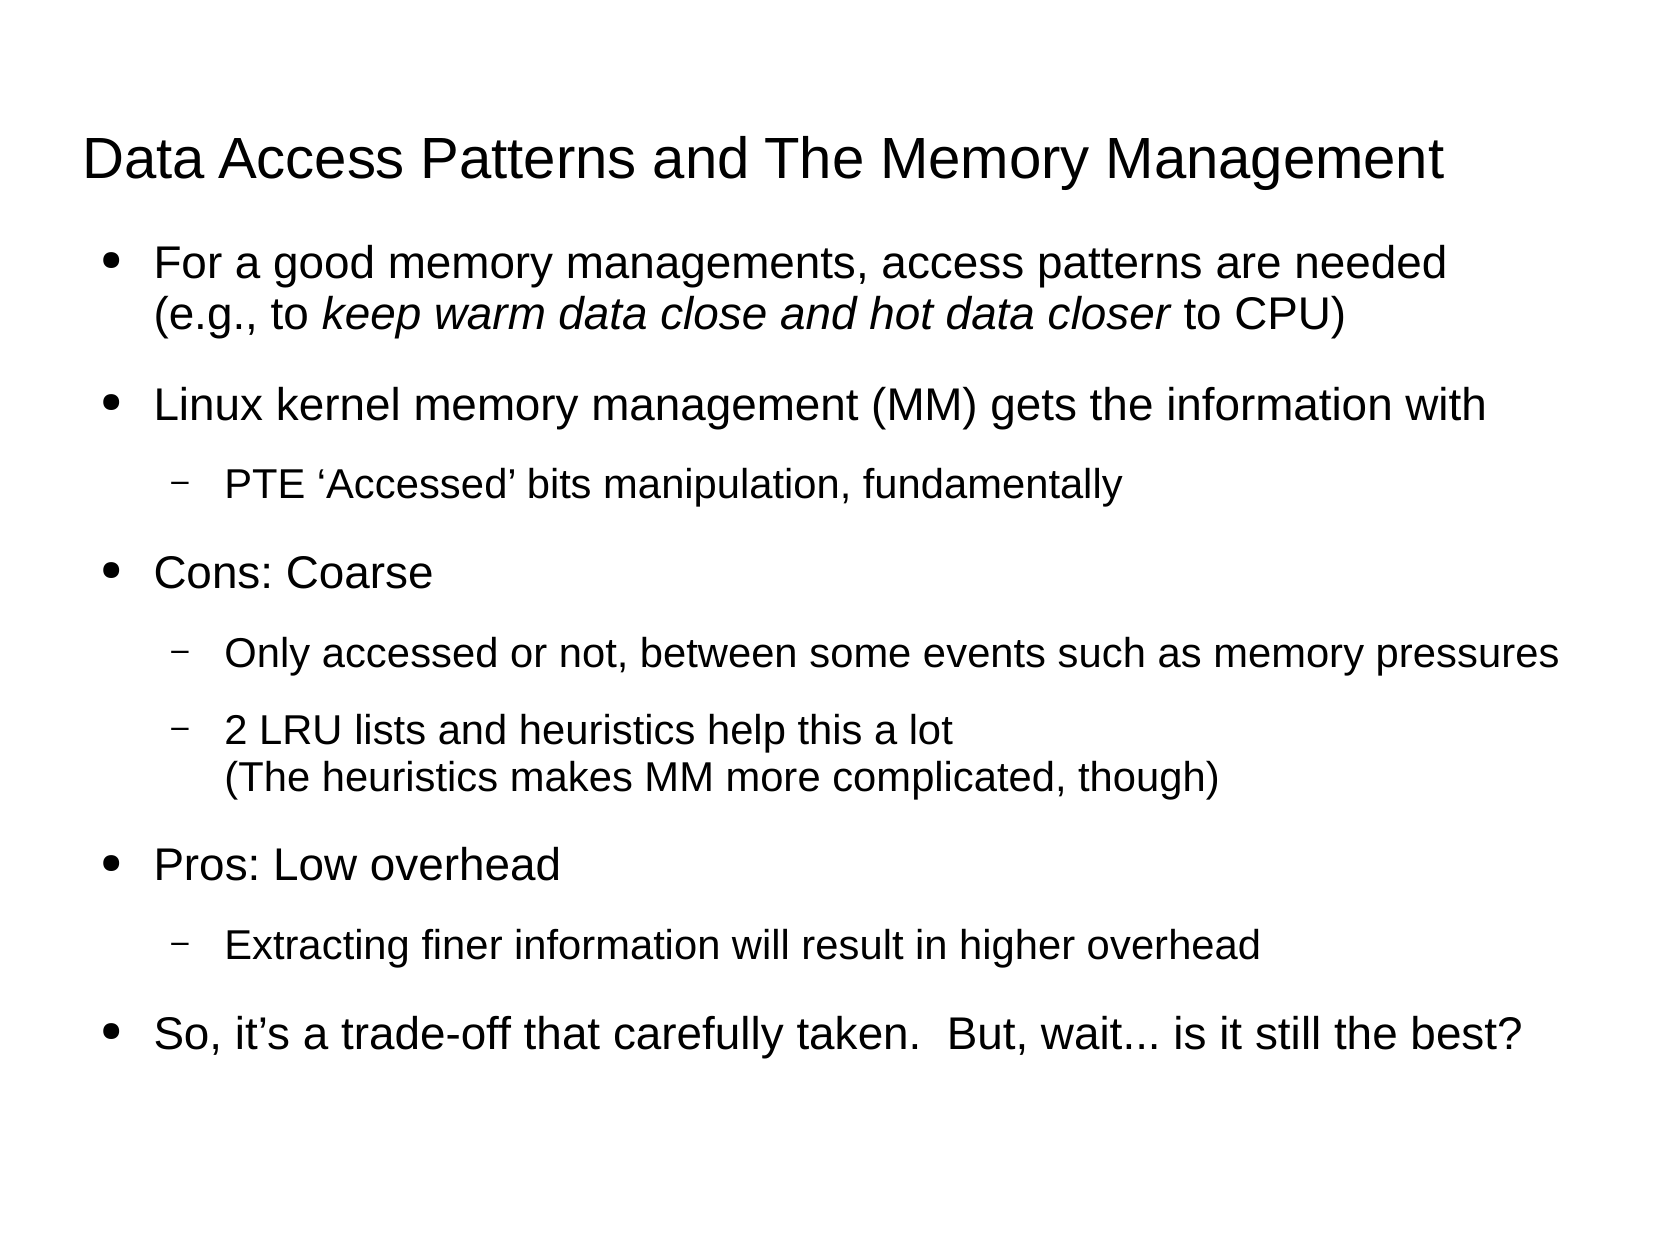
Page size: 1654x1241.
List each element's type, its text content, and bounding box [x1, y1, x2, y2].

title Data Access Patterns and The Memory Management [82, 108, 1571, 210]
list For a good memory managements, access patterns are needed (e.g., to keep warm data close and hot data closer to CPU) Linux kernel memory management (MM) gets the information with PTE ‘Accessed’ bits manipulation, fundamentally Cons: Coarse Only accessed or not, between some events such as memory pressures 2 LRU lists and heuristics help this a lot (The heuristics makes MM more complicated, though) Pros: Low overhead Extracting finer information will result in higher overhead So, it’s a trade-off that carefully taken. But, wait... is it still the best? [82, 236, 1571, 1111]
